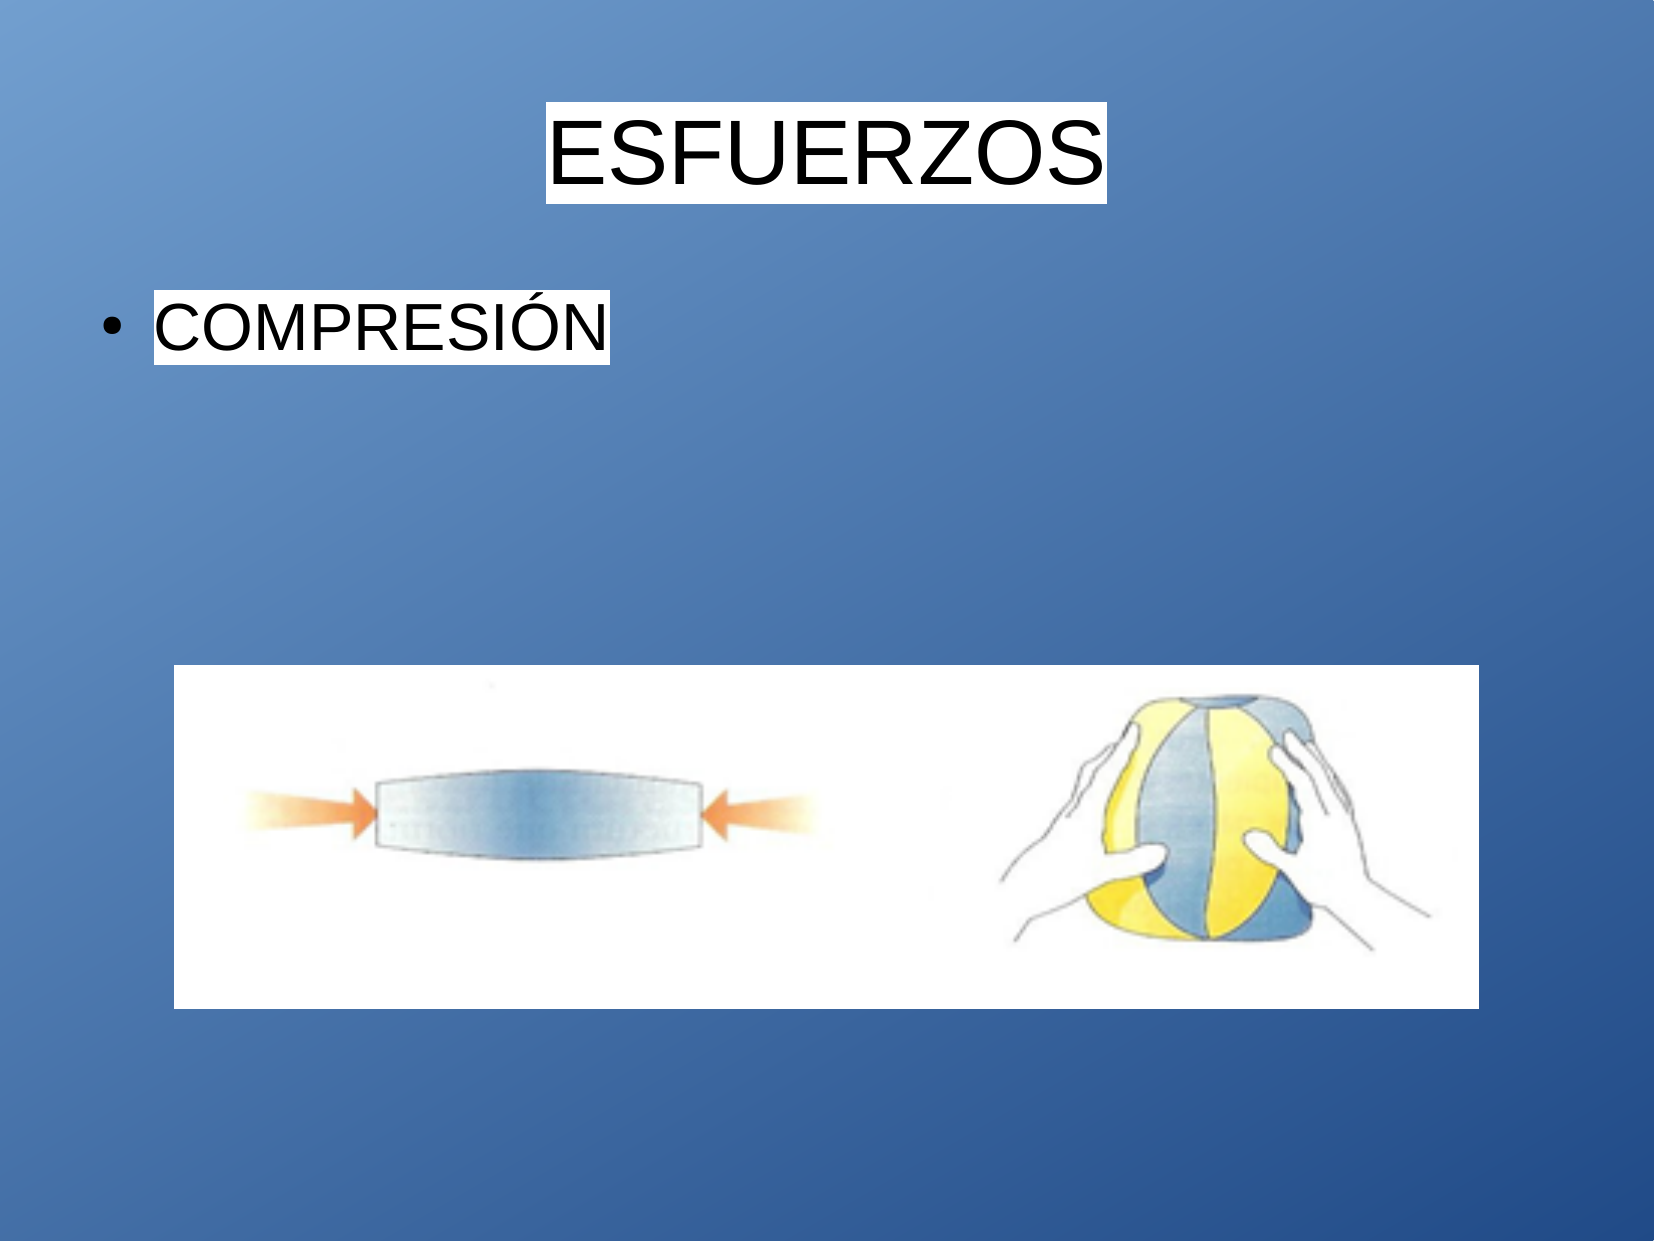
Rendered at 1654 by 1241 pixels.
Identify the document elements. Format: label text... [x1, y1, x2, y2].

list COMPRESIÓN [82, 290, 1571, 634]
title ESFUERZOS [82, 49, 1571, 257]
picture [174, 665, 1479, 1009]
